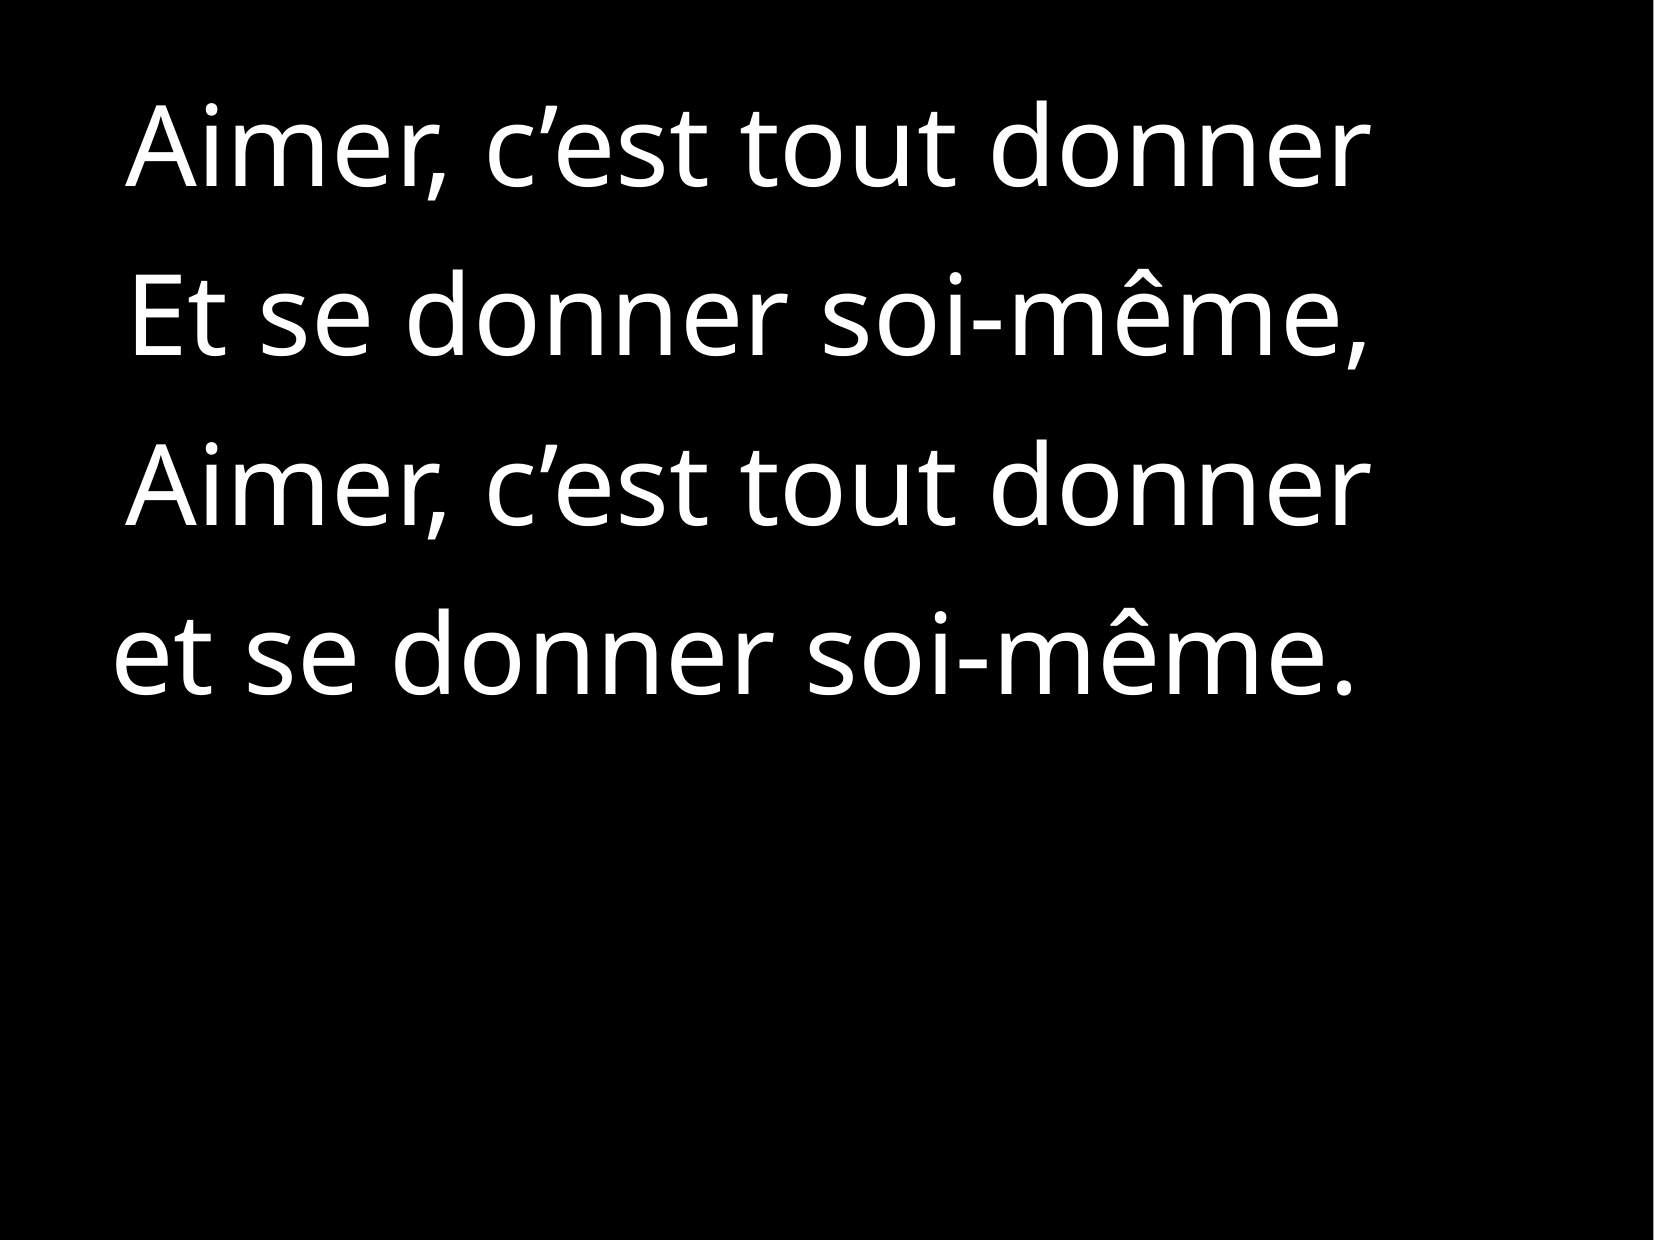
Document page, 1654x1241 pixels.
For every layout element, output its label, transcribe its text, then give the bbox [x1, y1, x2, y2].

text_box Aimer, c’est tout donner Et se donner soi-même, Aimer, c’est tout donner et se donner soi-même. [75, 66, 1426, 1005]
